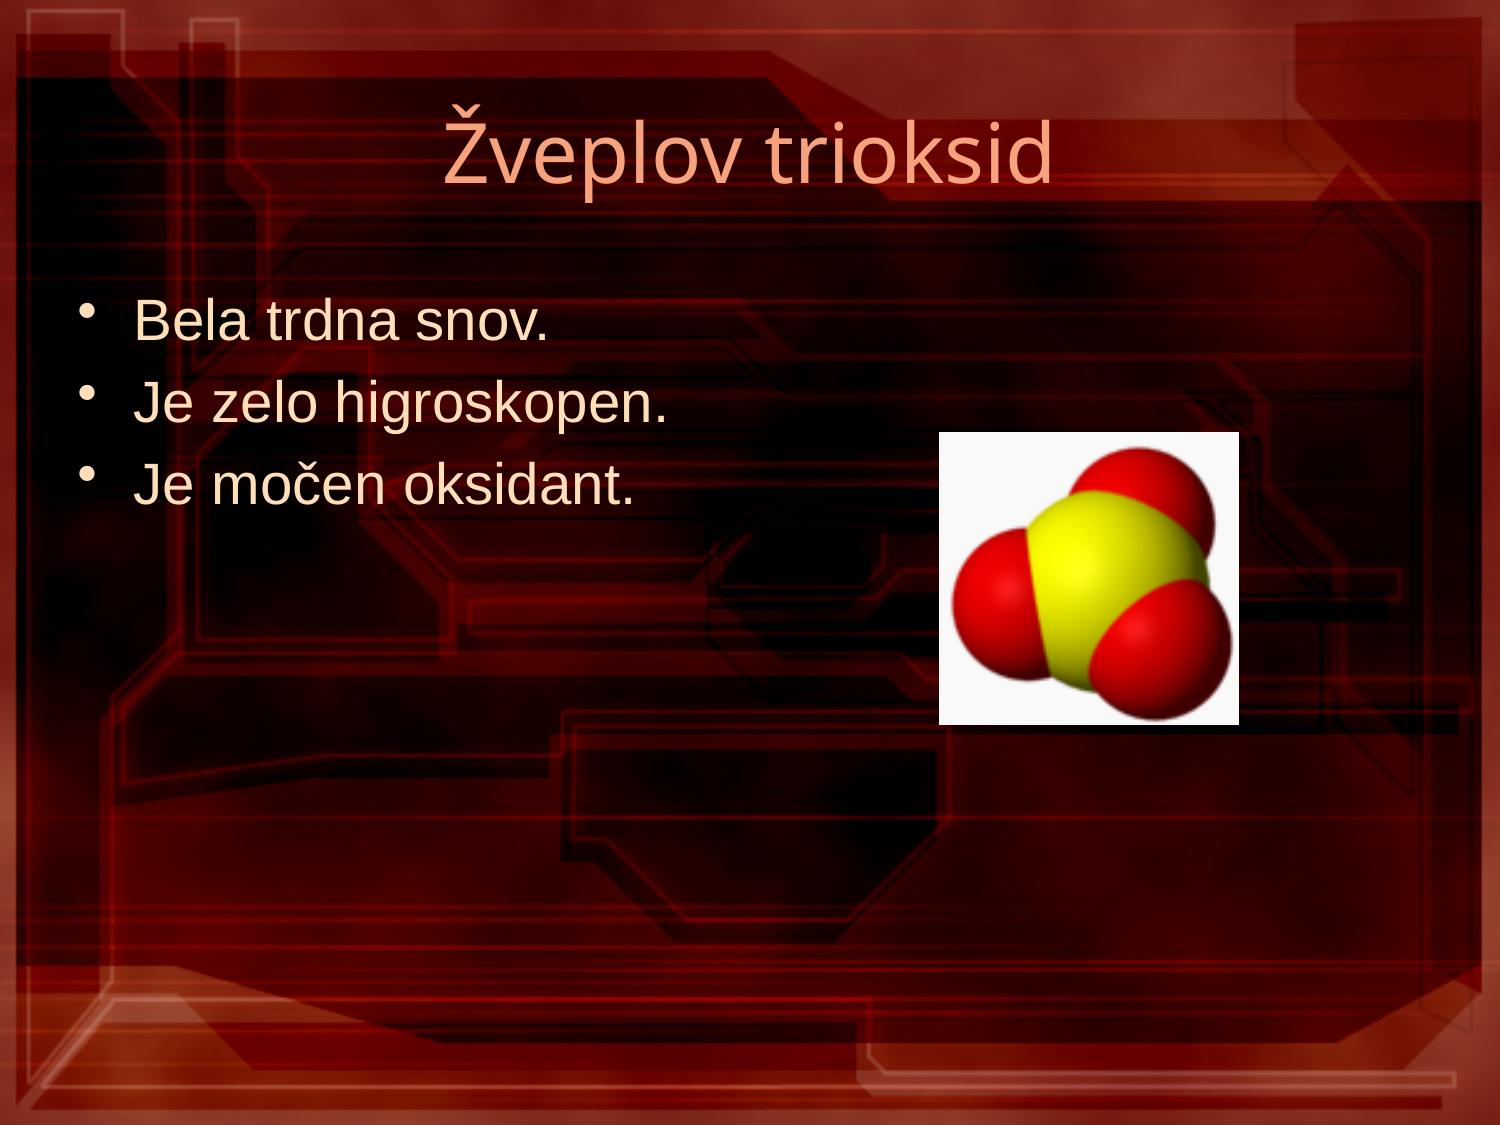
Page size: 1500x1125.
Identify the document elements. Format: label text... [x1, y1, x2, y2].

list Bela trdna snov. Je zelo higroskopen. Je močen oksidant. [62, 275, 738, 1013]
picture [0, 0, 1500, 1125]
title Žveplov trioksid [62, 42, 1438, 258]
